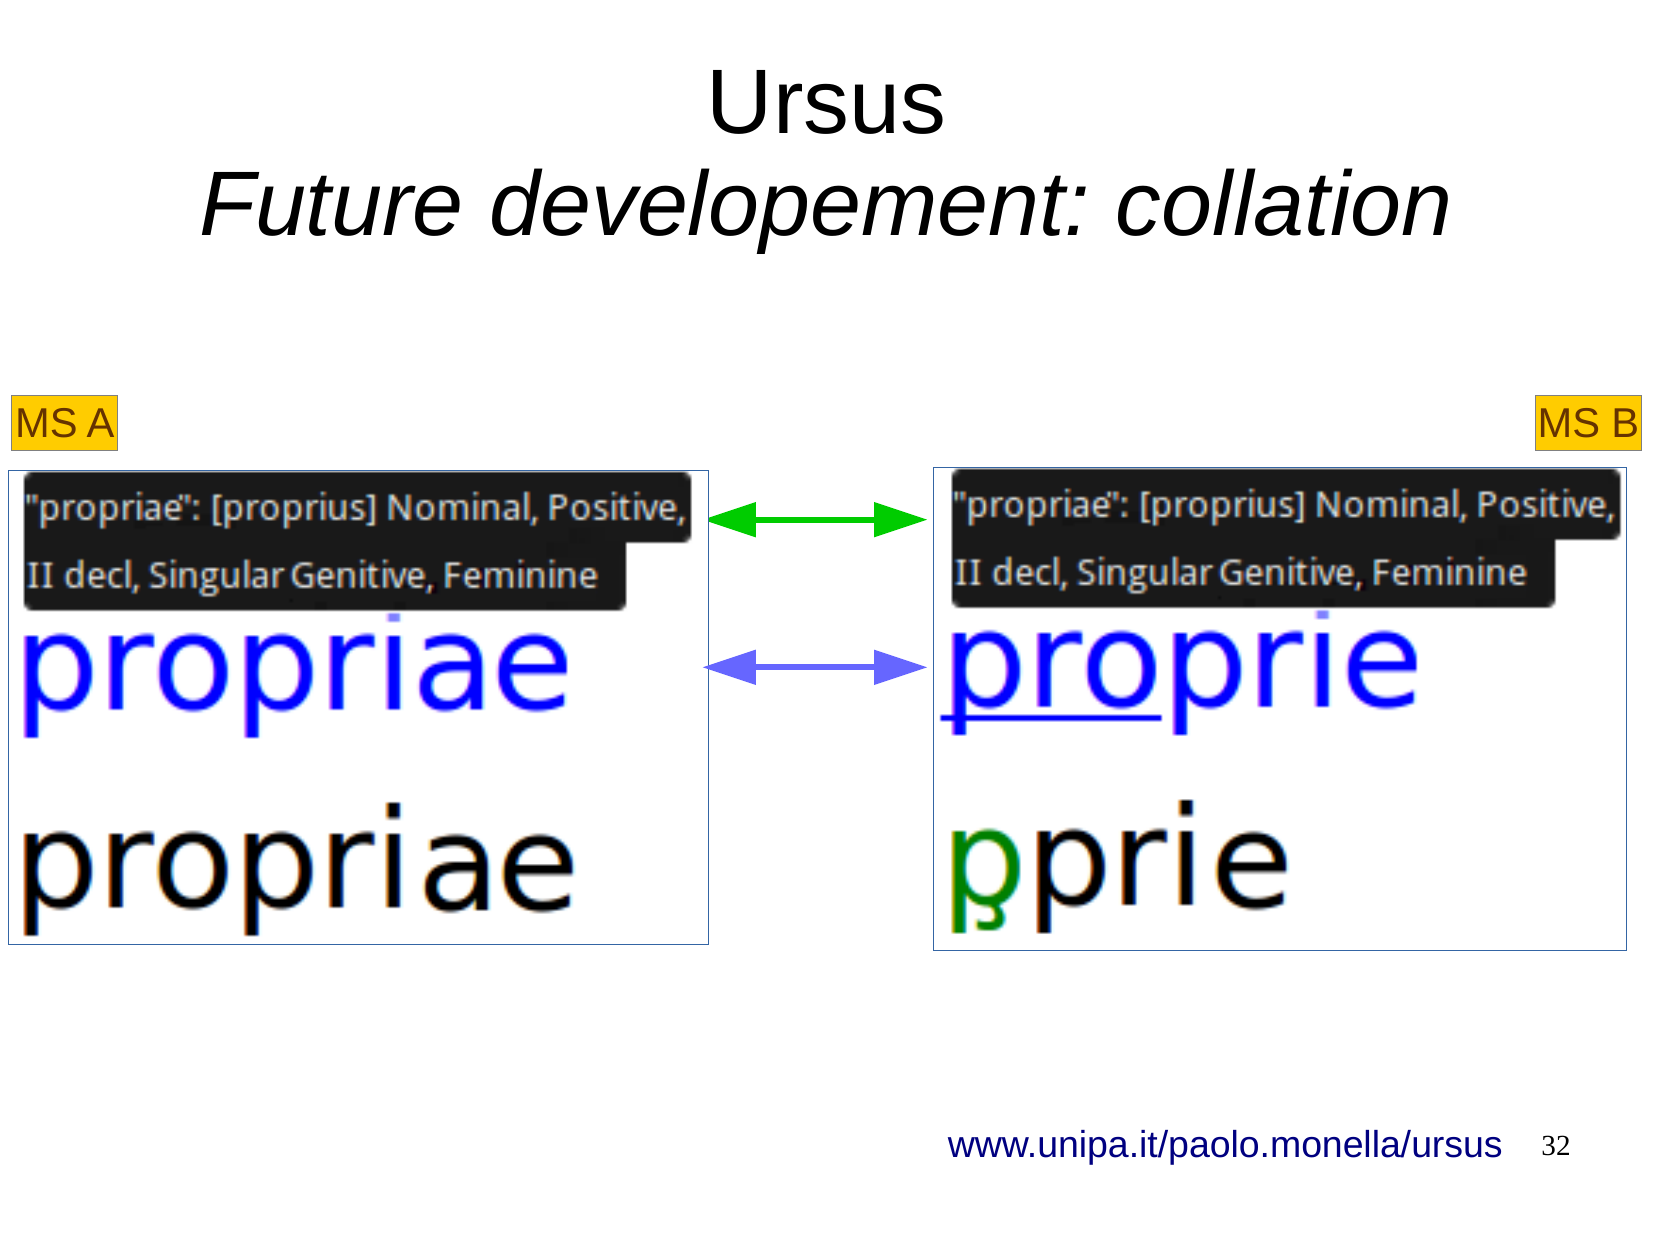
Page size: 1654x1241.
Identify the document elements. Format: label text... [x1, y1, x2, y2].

text_box MS B [1535, 395, 1642, 451]
text_box www.unipa.it/paolo.monella/ursus [933, 1116, 1548, 1216]
picture [933, 467, 1627, 951]
title Ursus Future developement: collation [82, 49, 1571, 257]
picture [8, 470, 709, 945]
text_box MS A [11, 395, 118, 451]
